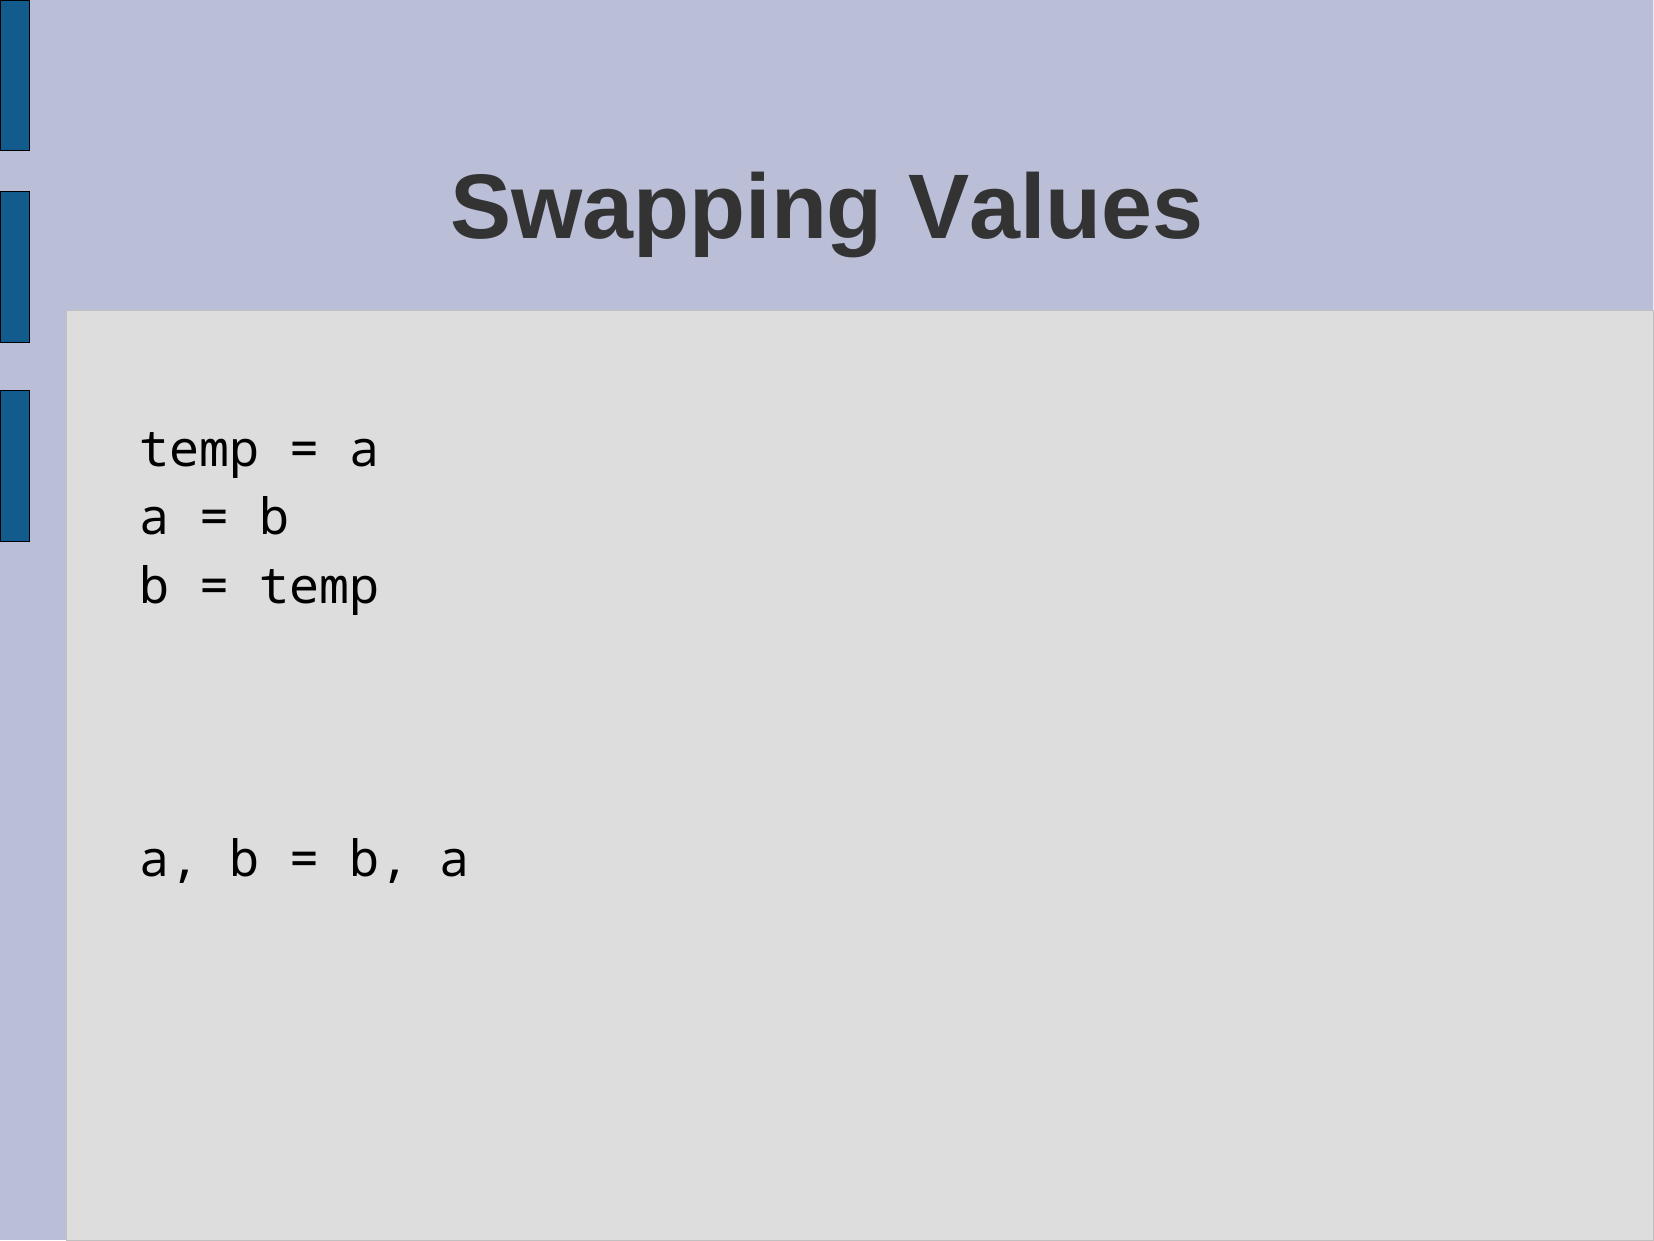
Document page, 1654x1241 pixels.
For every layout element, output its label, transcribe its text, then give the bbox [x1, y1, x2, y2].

list temp = a a = b b = temp a, b = b, a [121, 344, 1534, 1127]
title Swapping Values [121, 102, 1534, 311]
